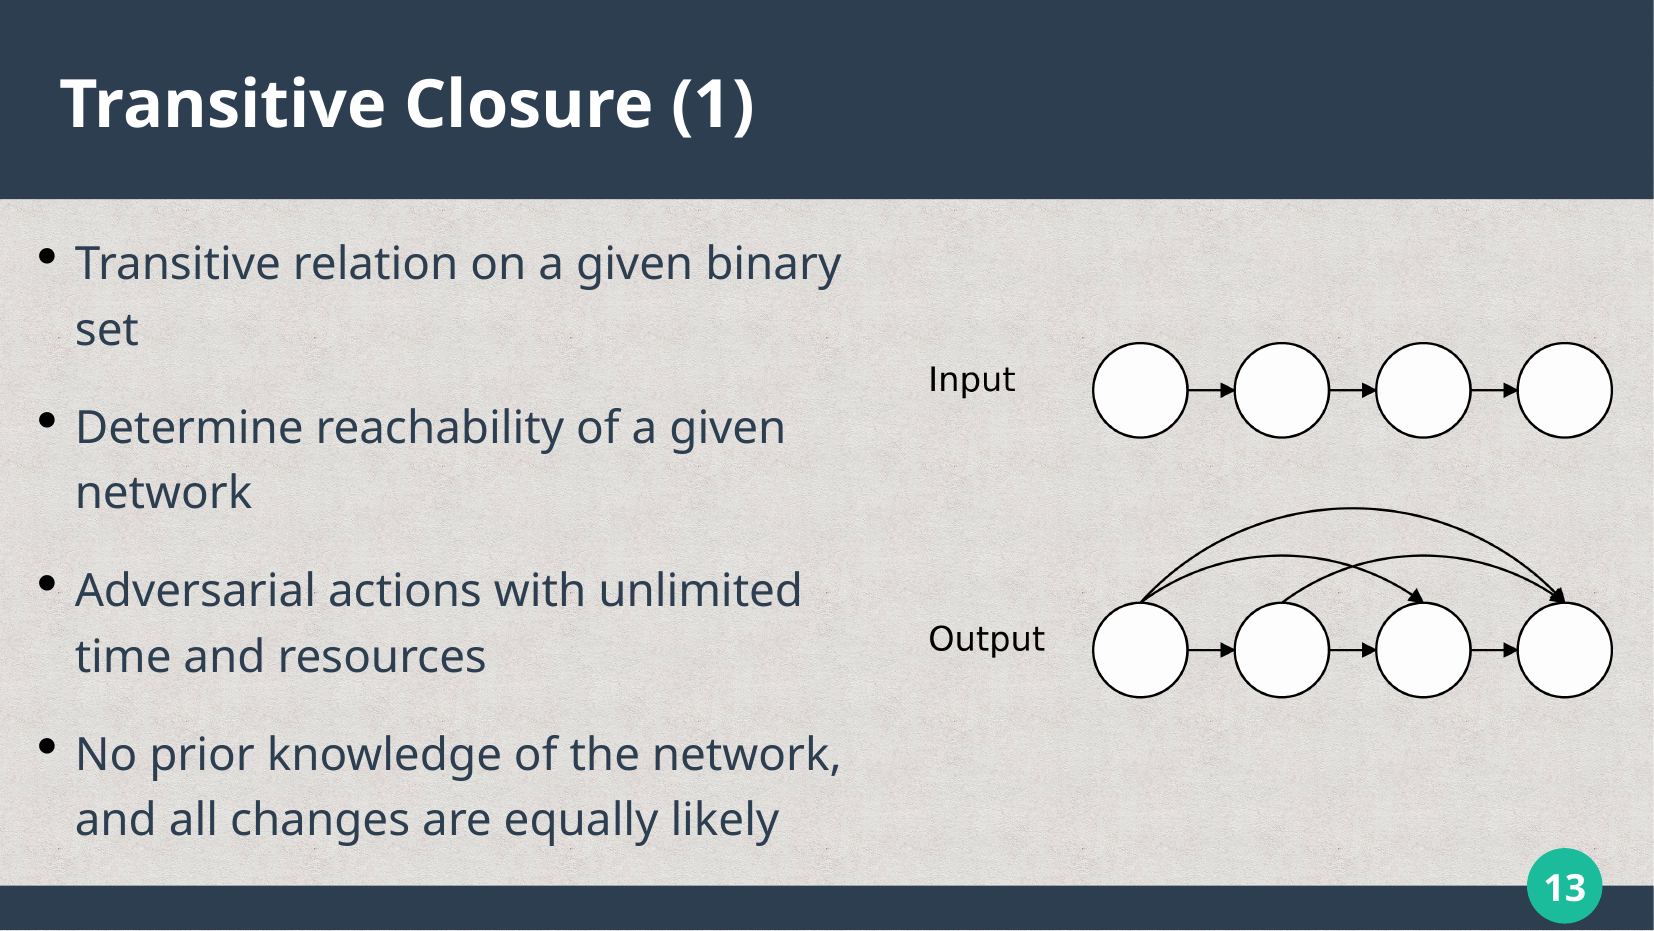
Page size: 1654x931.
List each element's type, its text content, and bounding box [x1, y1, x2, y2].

title Transitive Closure (1) [59, 36, 1595, 155]
picture [0, 200, 1654, 885]
text_box Transitive relation on a given binary set Determine reachability of a given network Adversarial actions with unlimited time and resources No prior knowledge of the network, and all changes are equally likely [39, 223, 901, 826]
